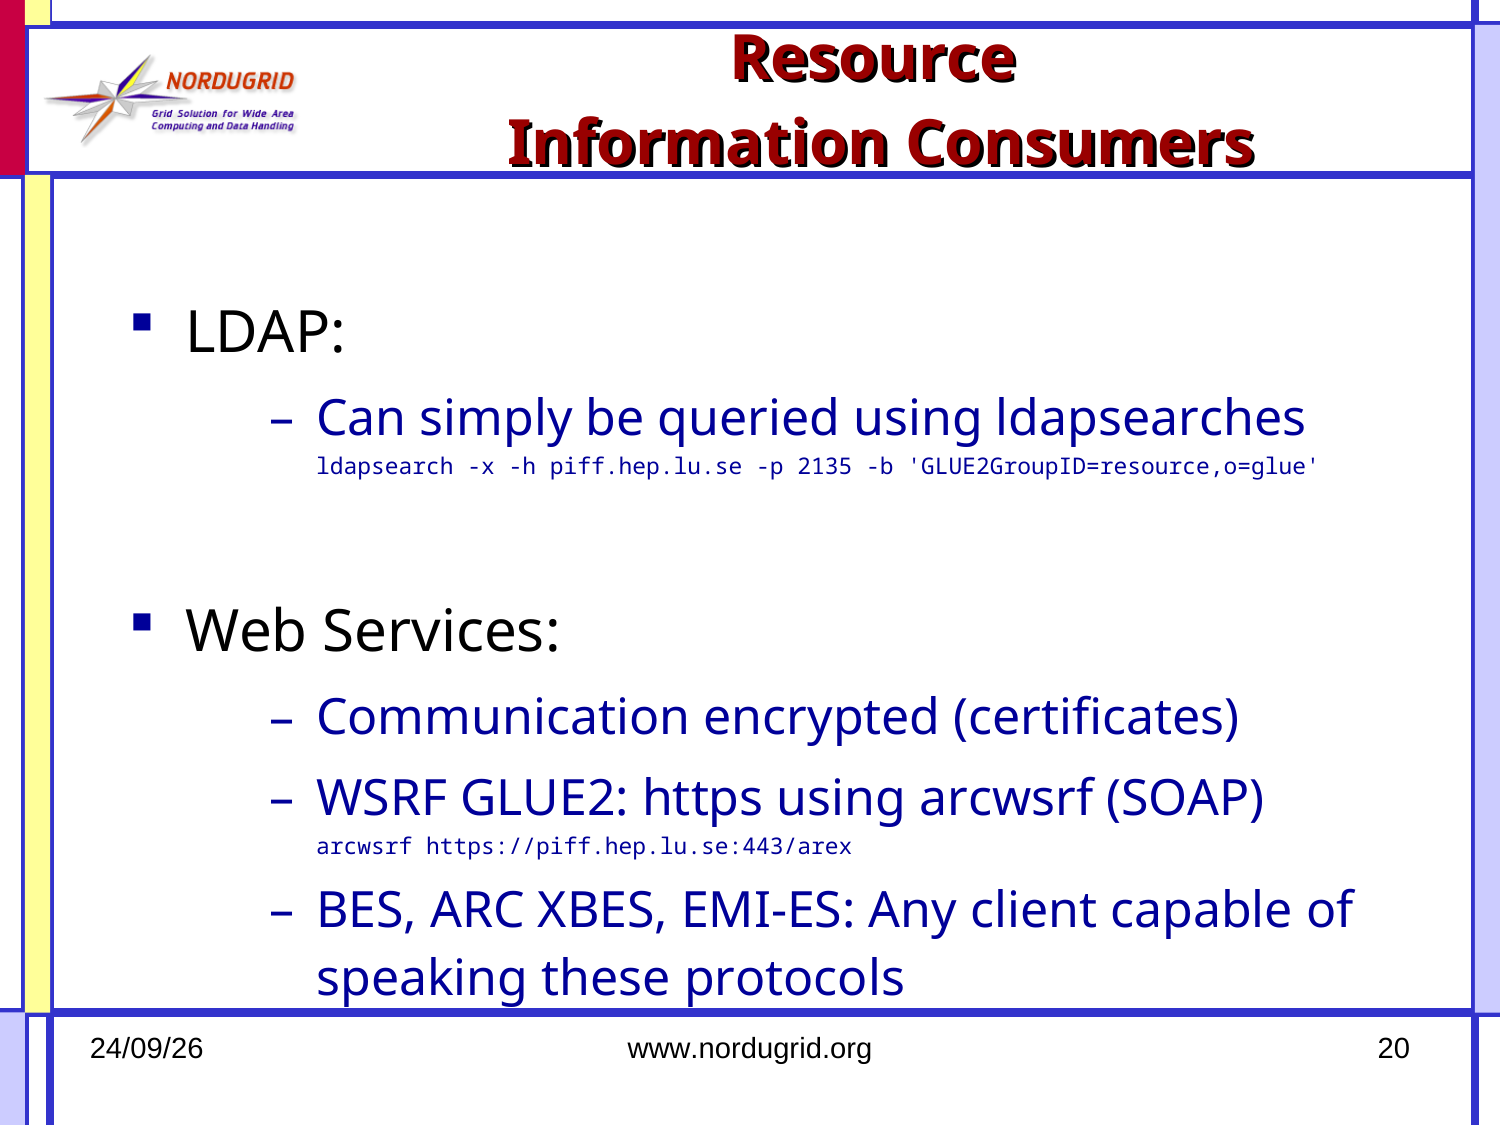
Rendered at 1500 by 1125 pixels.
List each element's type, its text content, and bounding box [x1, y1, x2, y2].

list LDAP: Can simply be queried using ldapsearches ldapsearch -x -h piff.hep.lu.se -p 2135 -b 'GLUE2GroupID=resource,o=glue' Web Services: Communication encrypted (certificates) WSRF GLUE2: https using arcwsrf (SOAP) arcwsrf https://piff.hep.lu.se:443/arex BES, ARC XBES, EMI-ES: Any client capable of speaking these protocols [72, 290, 1411, 916]
title Resource Information Consumers [330, 15, 1433, 181]
picture [40, 49, 301, 148]
